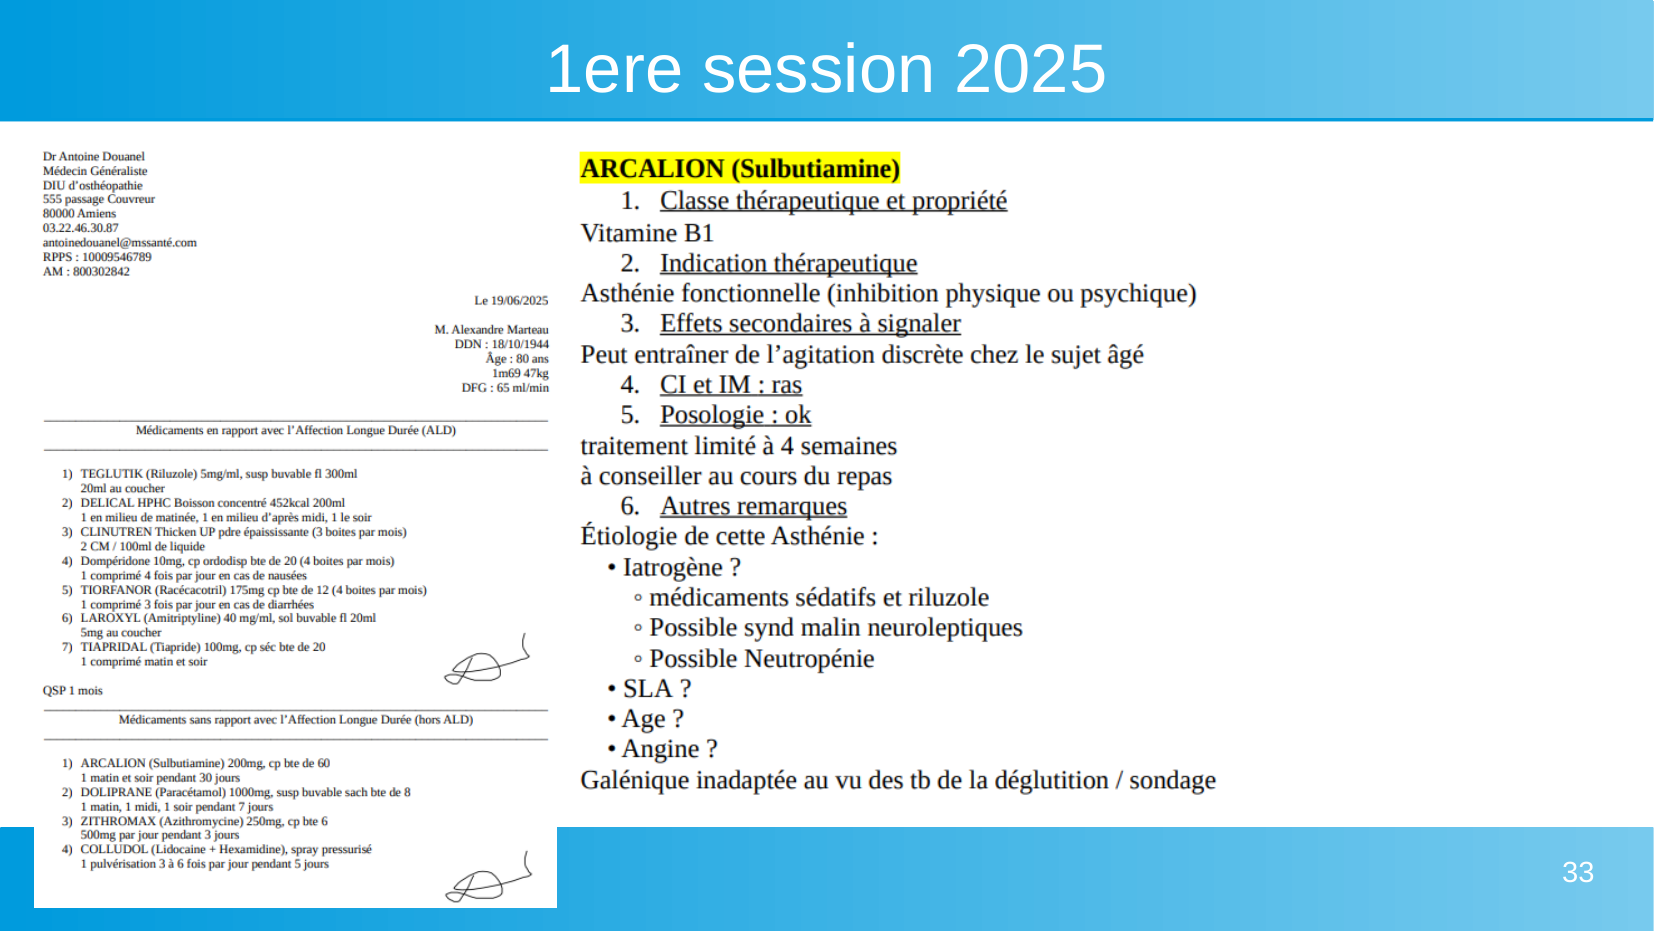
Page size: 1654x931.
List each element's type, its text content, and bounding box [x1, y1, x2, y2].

picture [34, 146, 557, 908]
picture [576, 148, 1017, 218]
picture [576, 219, 1218, 796]
title 1ere session 2025 [59, 29, 1595, 108]
